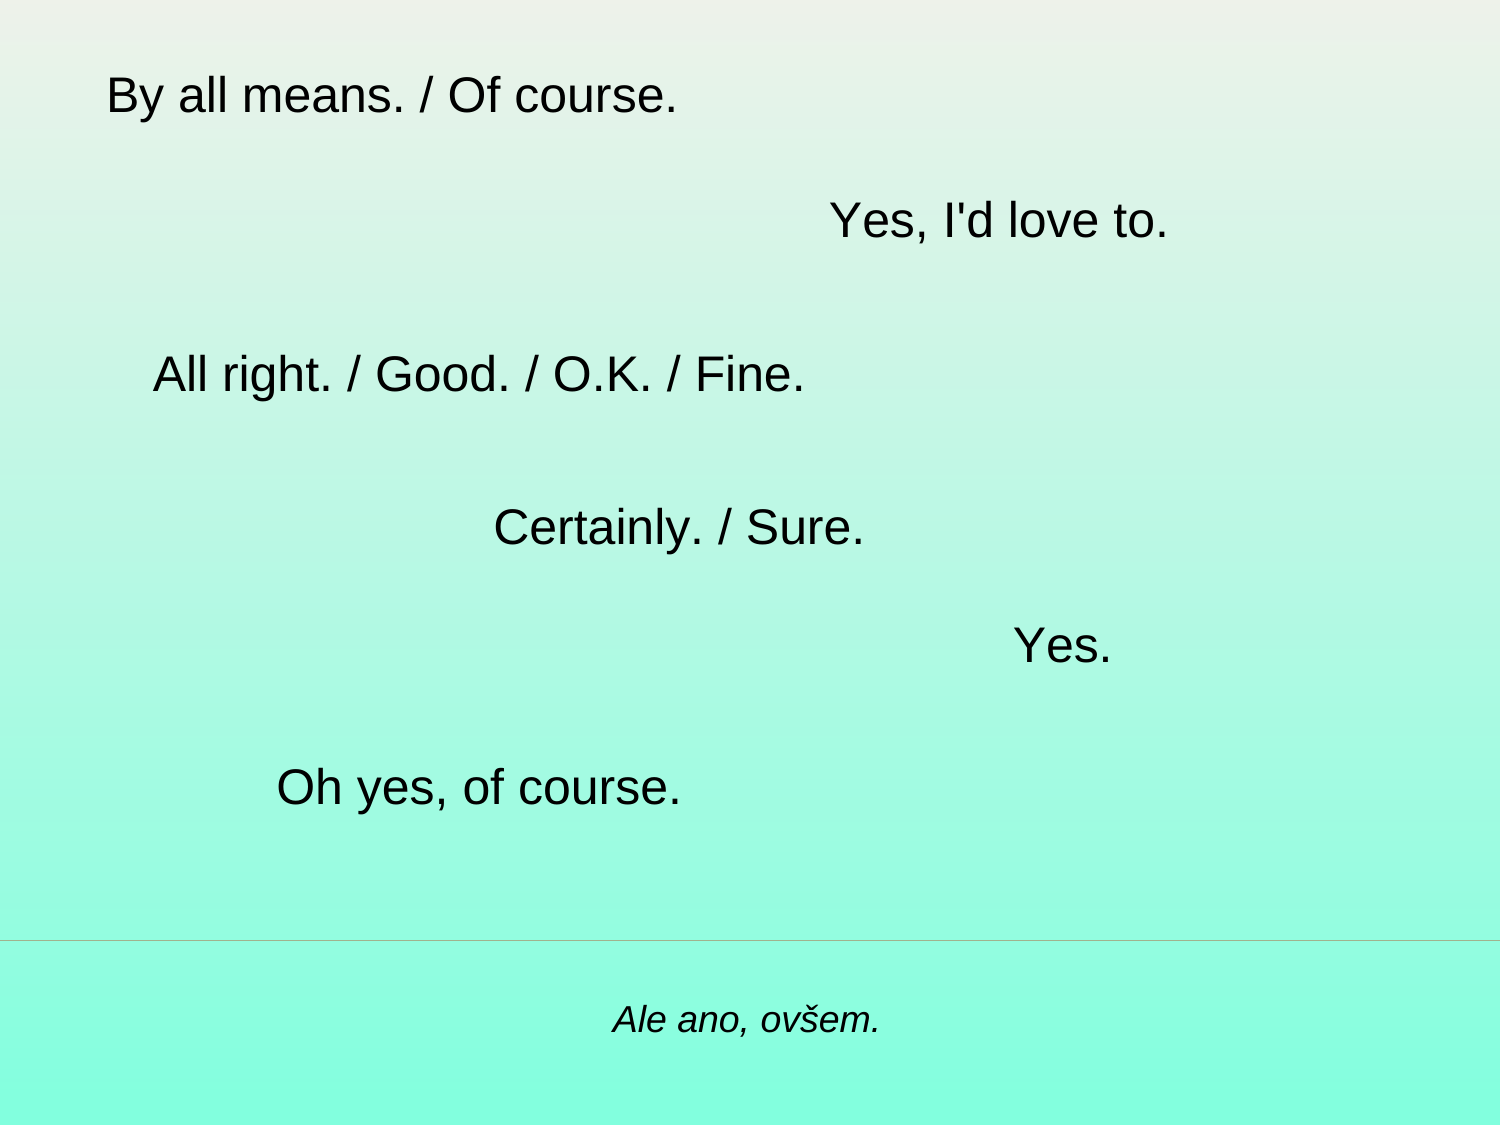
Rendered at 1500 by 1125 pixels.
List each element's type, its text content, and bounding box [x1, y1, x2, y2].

text_box All right. / Good. / O.K. / Fine. [138, 333, 822, 409]
text_box Oh yes, of course. [261, 746, 698, 823]
text_box Yes, I'd love to. [814, 179, 1185, 256]
text_box Certainly. / Sure. [478, 486, 881, 563]
text_box Ale ano, ovšem. [598, 987, 897, 1049]
text_box Yes. [998, 604, 1353, 681]
text_box By all means. / Of course. [91, 54, 694, 131]
